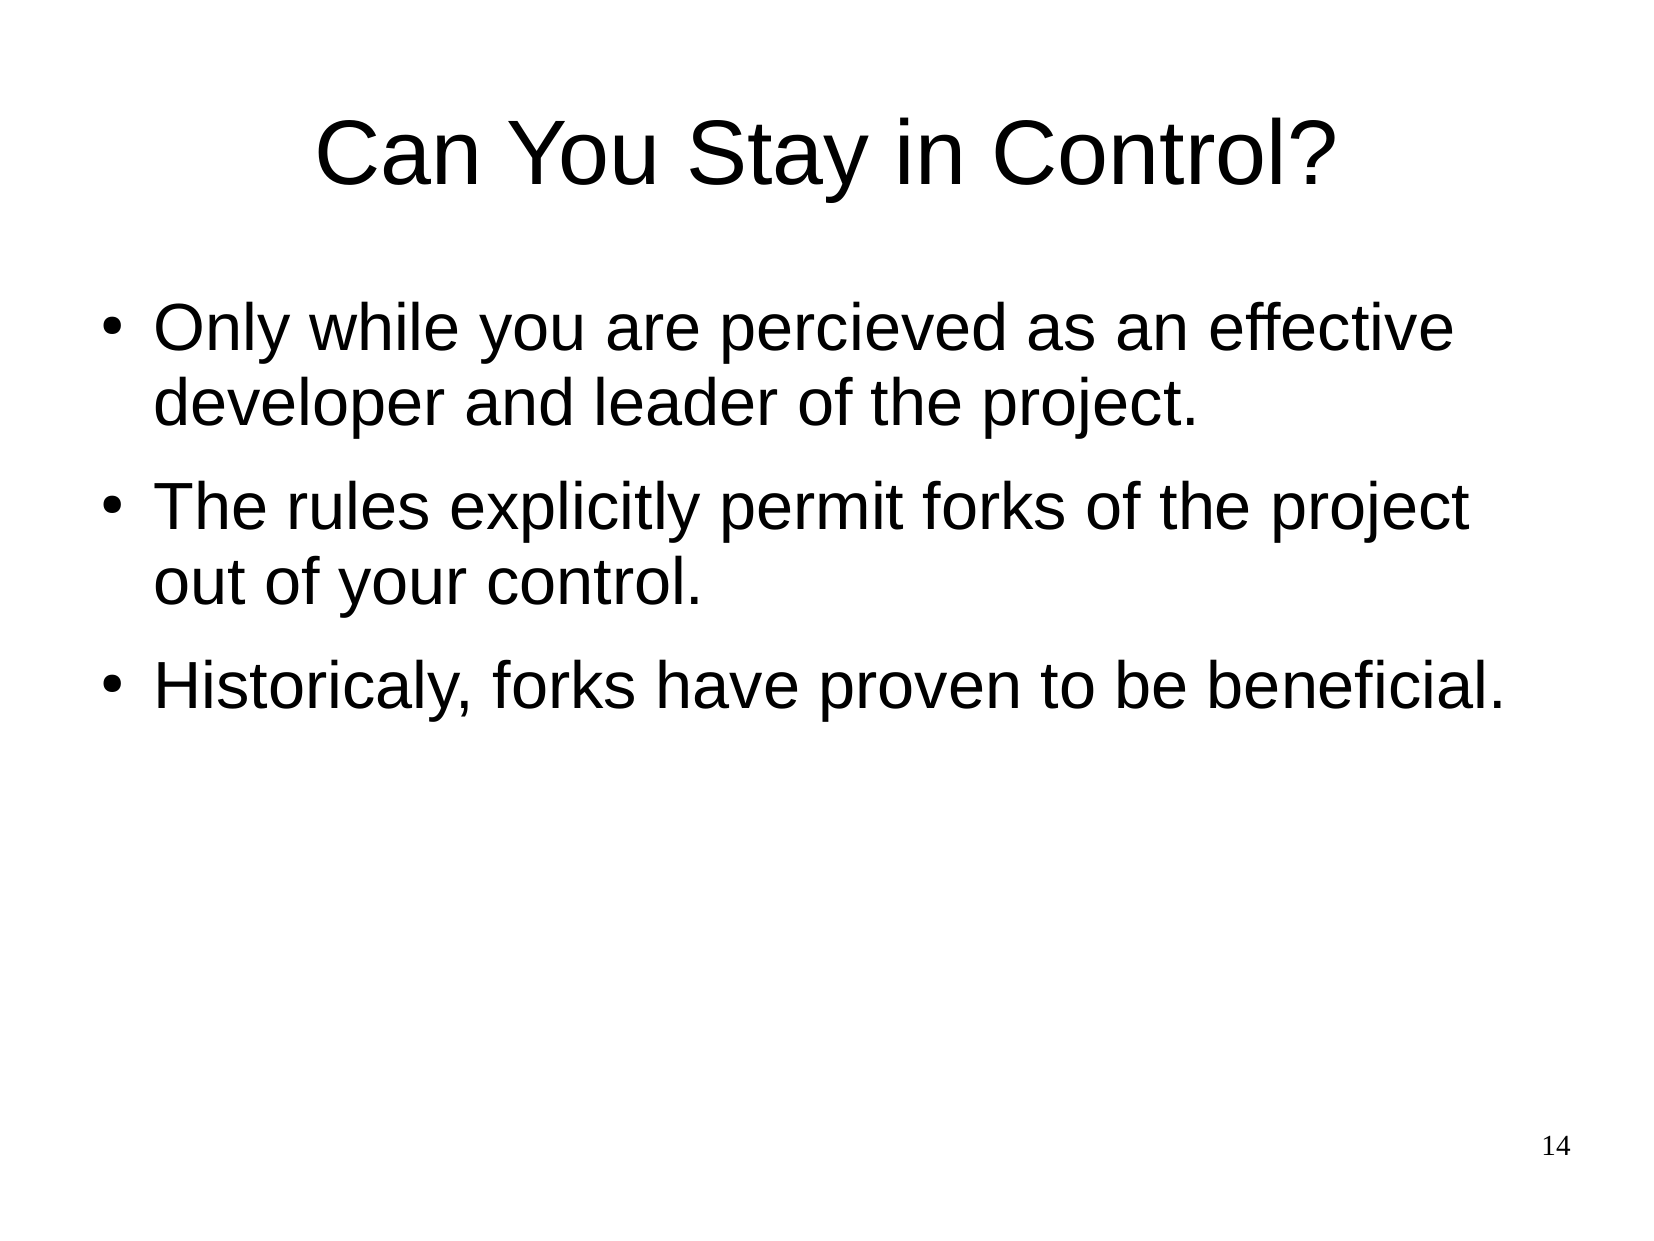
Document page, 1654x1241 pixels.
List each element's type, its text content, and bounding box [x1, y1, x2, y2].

list Only while you are percieved as an effective developer and leader of the project. The rules explicitly permit forks of the project out of your control. Historicaly, forks have proven to be beneficial. [82, 290, 1571, 1094]
title Can You Stay in Control? [82, 56, 1571, 250]
